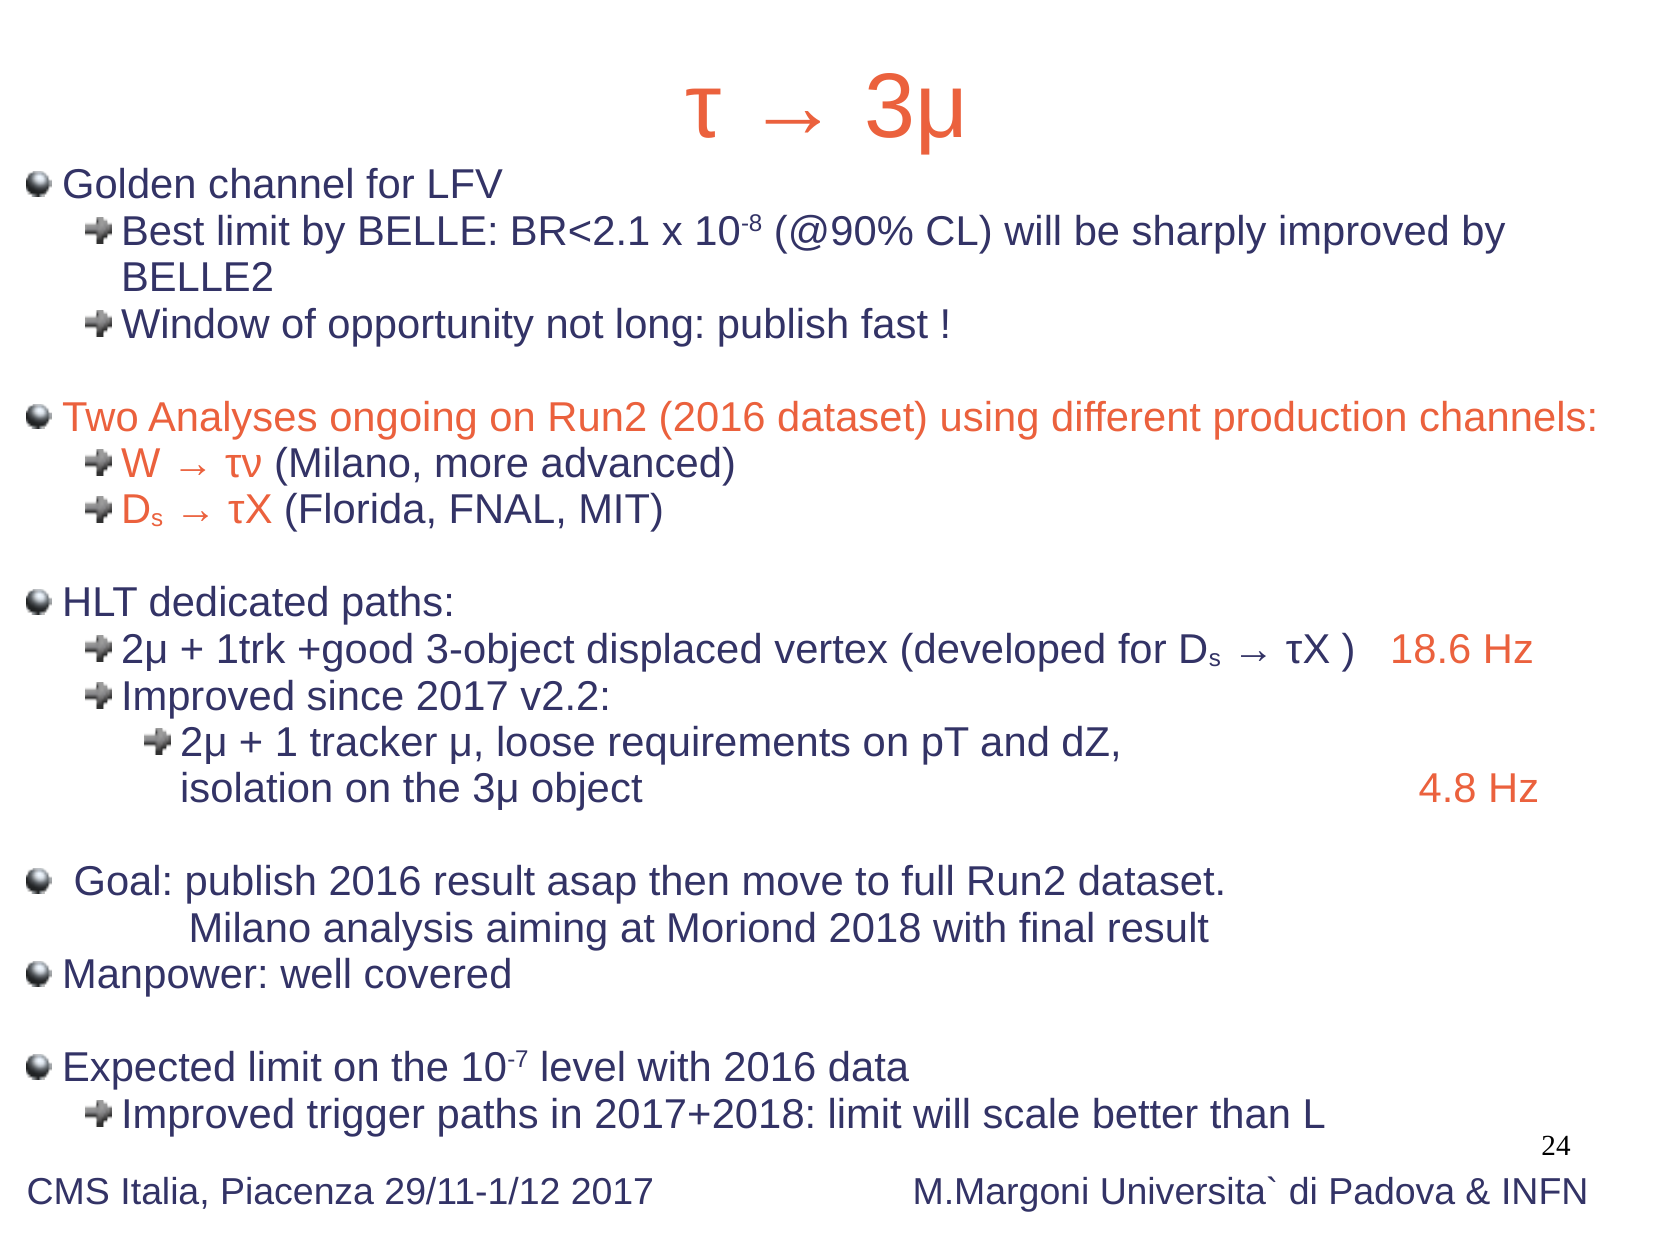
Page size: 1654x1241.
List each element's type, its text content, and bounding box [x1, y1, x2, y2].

text_box Golden channel for LFV Best limit by BELLE: BR<2.1 x 10-8 (@90% CL) will be sharply improved by BELLE2 Window of opportunity not long: publish fast ! Two Analyses ongoing on Run2 (2016 dataset) using different production channels: W → τν (Milano, more advanced) Ds → τX (Florida, FNAL, MIT) HLT dedicated paths: 2μ + 1trk +good 3-object displaced vertex (developed for Ds → τX ) 18.6 Hz Improved since 2017 v2.2: 2μ + 1 tracker μ, loose requirements on pT and dZ, isolation on the 3μ object 4.8 Hz Goal: publish 2016 result asap then move to full Run2 dataset. Milano analysis aiming at Moriond 2018 with final result Manpower: well covered Expected limit on the 10-7 level with 2016 data Improved trigger paths in 2017+2018: limit will scale better than L [11, 153, 1630, 1241]
title τ → 3μ [82, 2, 1571, 153]
